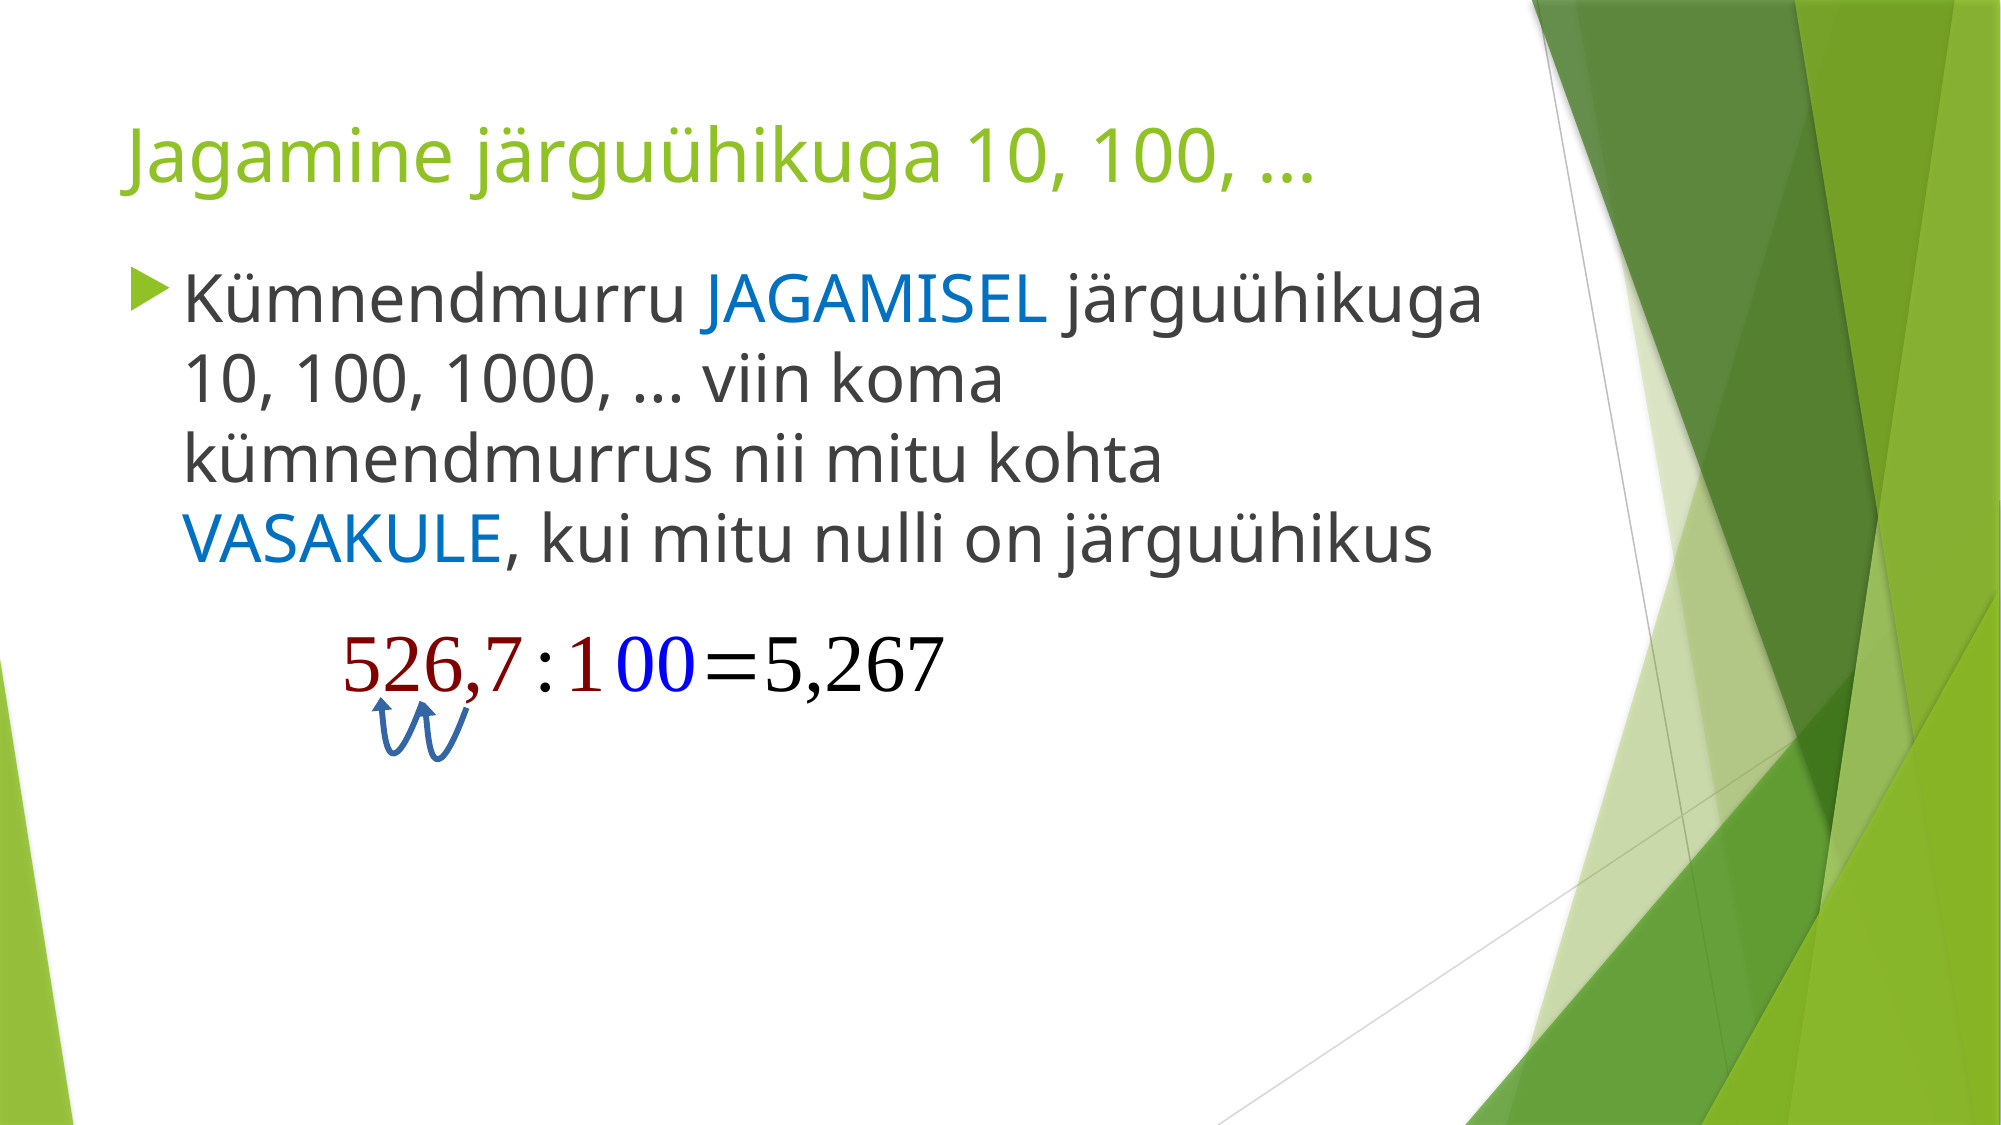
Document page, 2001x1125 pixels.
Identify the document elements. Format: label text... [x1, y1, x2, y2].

list Kümnendmurru JAGAMISEL järguühikuga 10, 100, 1000, ... viin koma kümnendmurrus nii mitu kohta VASAKULE, kui mitu nulli on järguühikus [111, 248, 1522, 885]
title Jagamine järguühikuga 10, 100, ... [111, 99, 1522, 248]
chart [334, 617, 957, 709]
